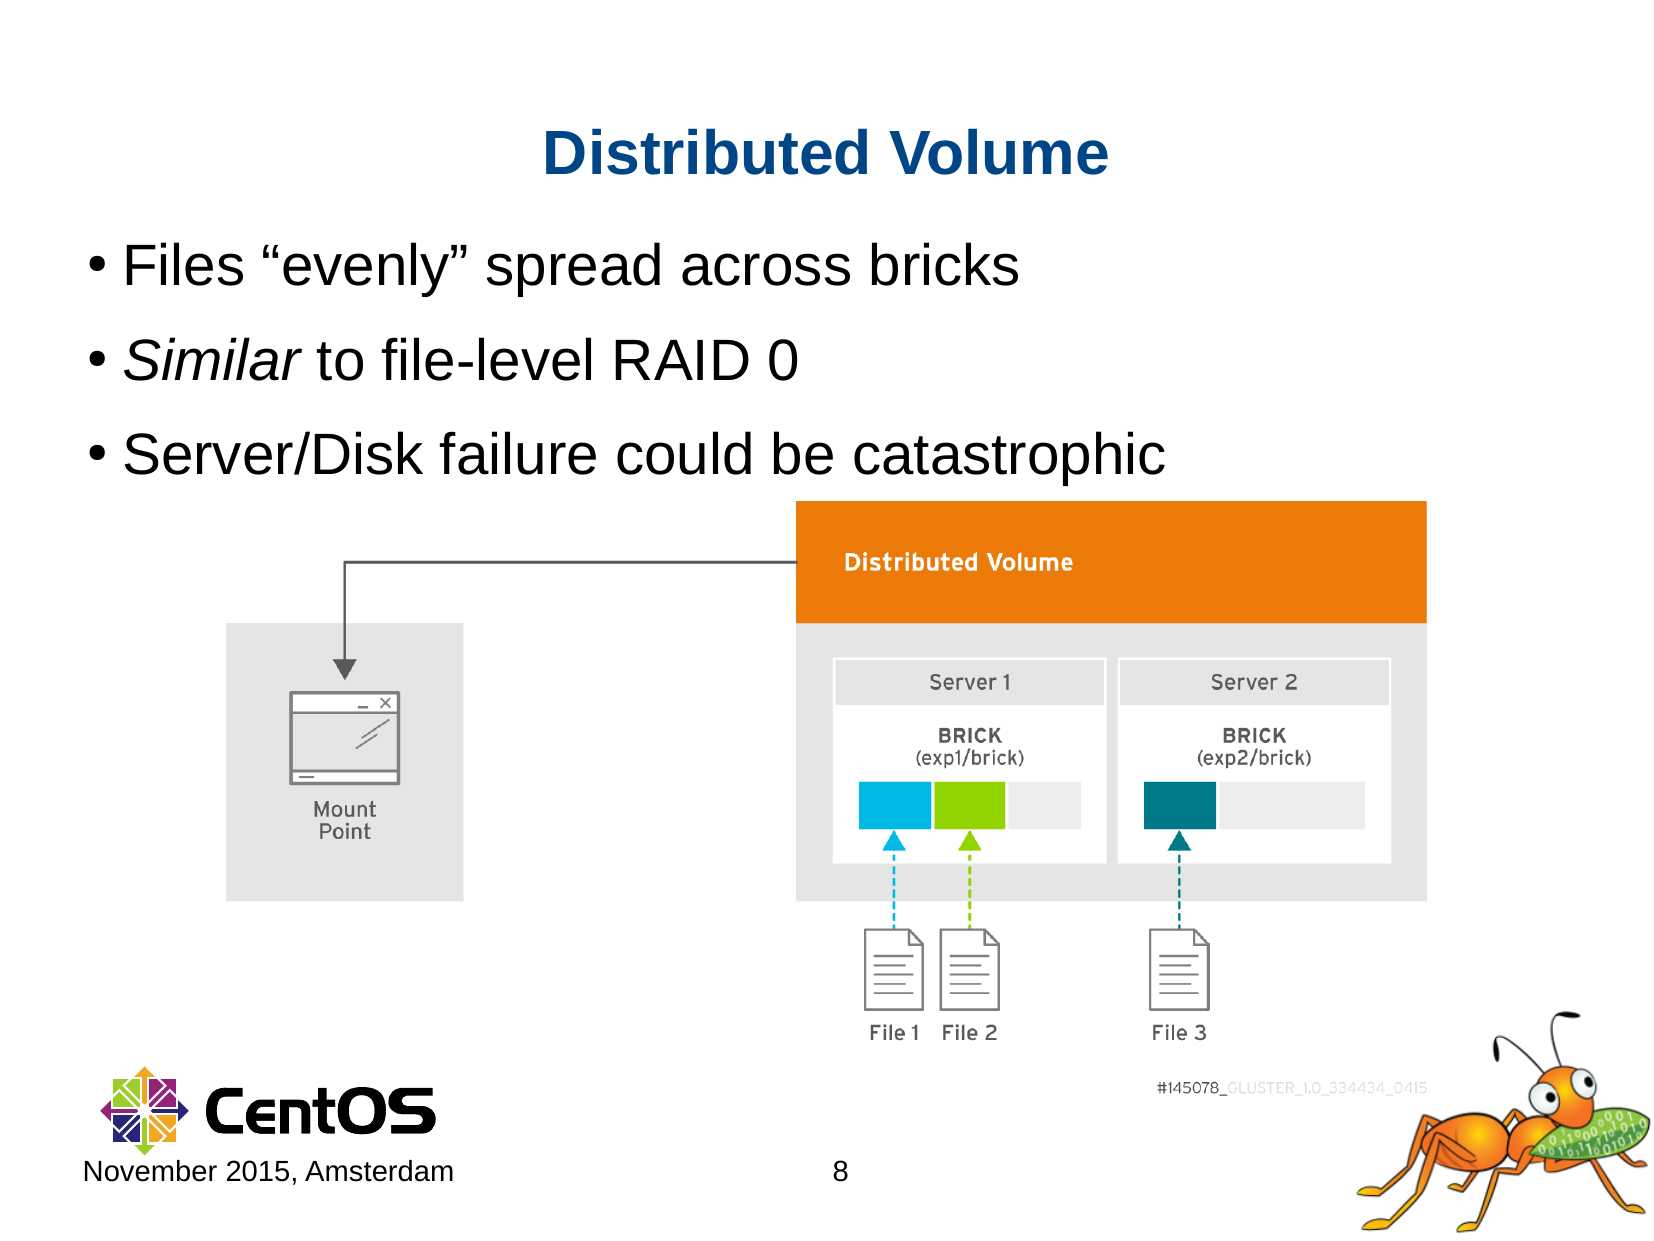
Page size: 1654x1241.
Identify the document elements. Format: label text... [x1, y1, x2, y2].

list Files “evenly” spread across bricks Similar to file-level RAID 0 Server/Disk failure could be catastrophic [86, 232, 1576, 1111]
picture [82, 501, 1427, 1173]
picture [1353, 1009, 1654, 1235]
title Distributed Volume [82, 49, 1571, 257]
